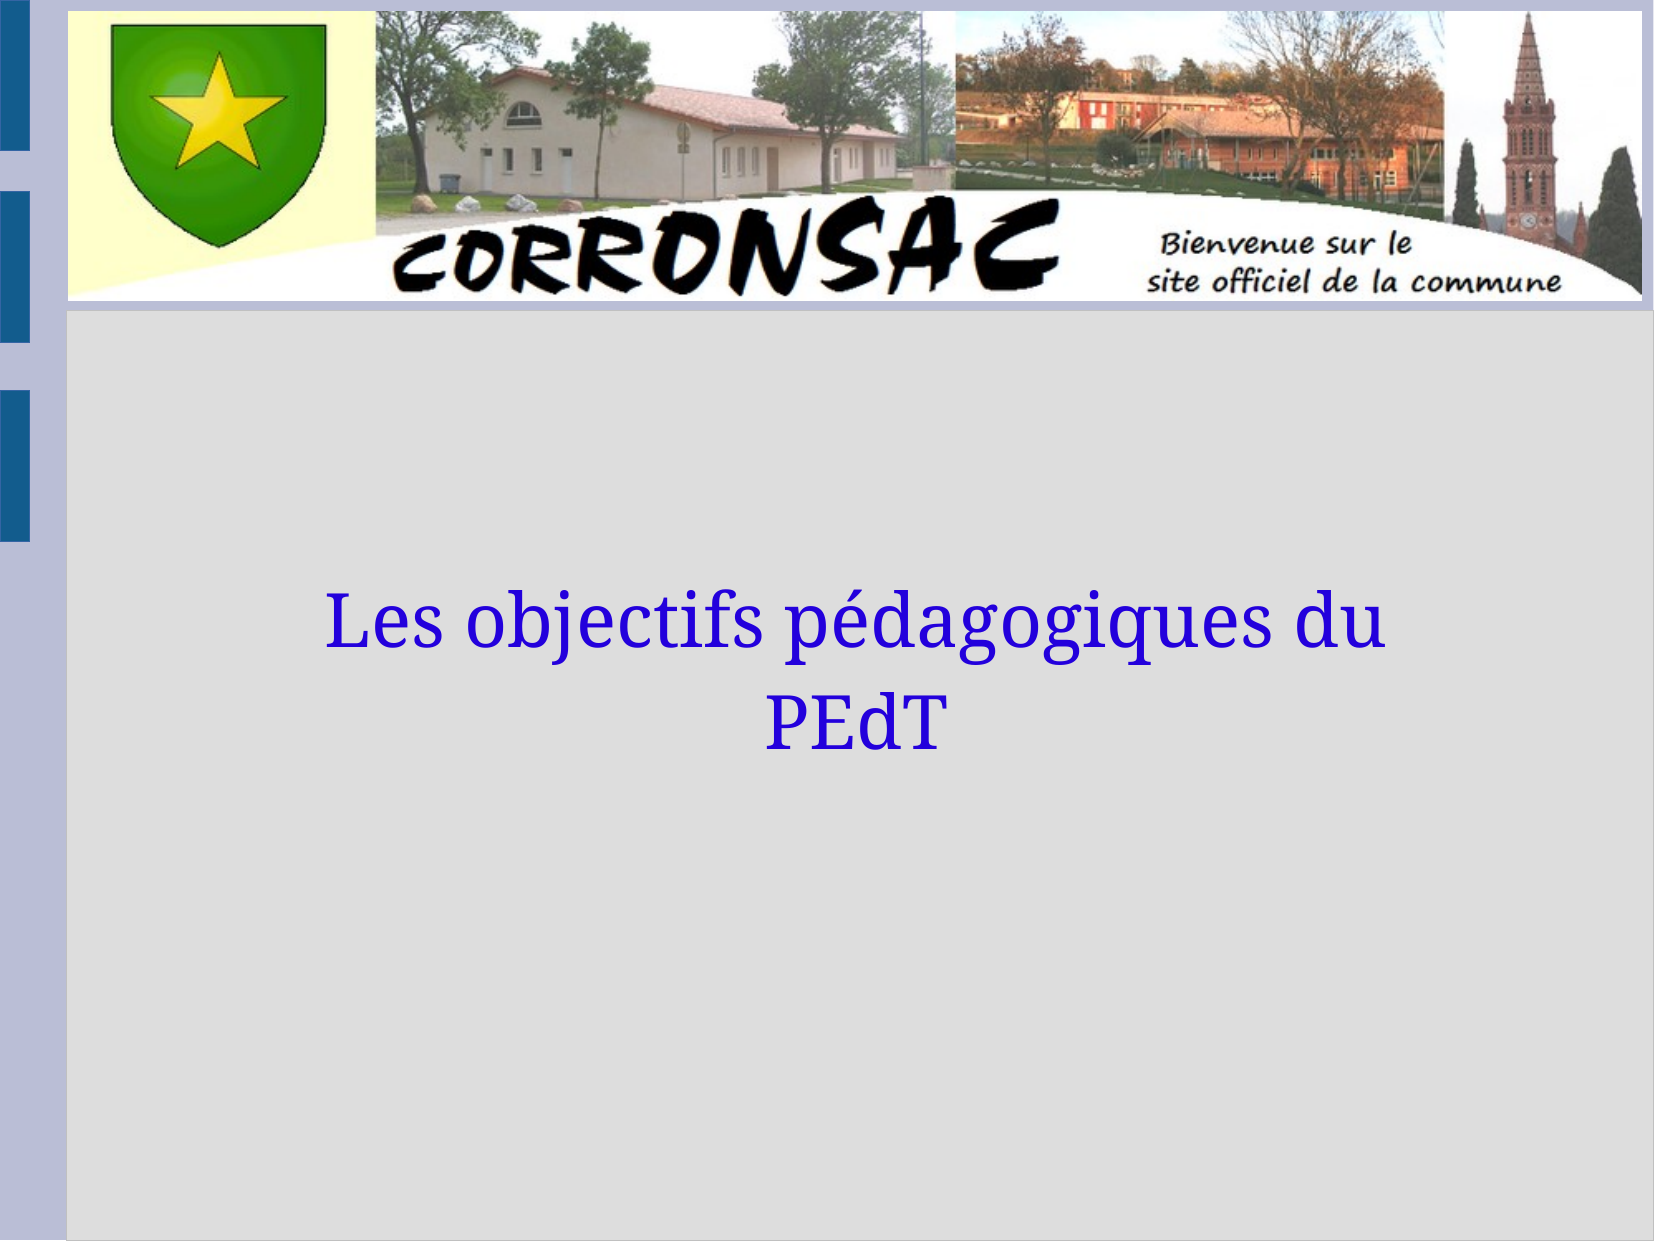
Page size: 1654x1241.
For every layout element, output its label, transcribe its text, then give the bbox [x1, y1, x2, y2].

picture [68, 11, 1642, 301]
text_box Les objectifs pédagogiques du PEdT [153, 566, 1489, 653]
